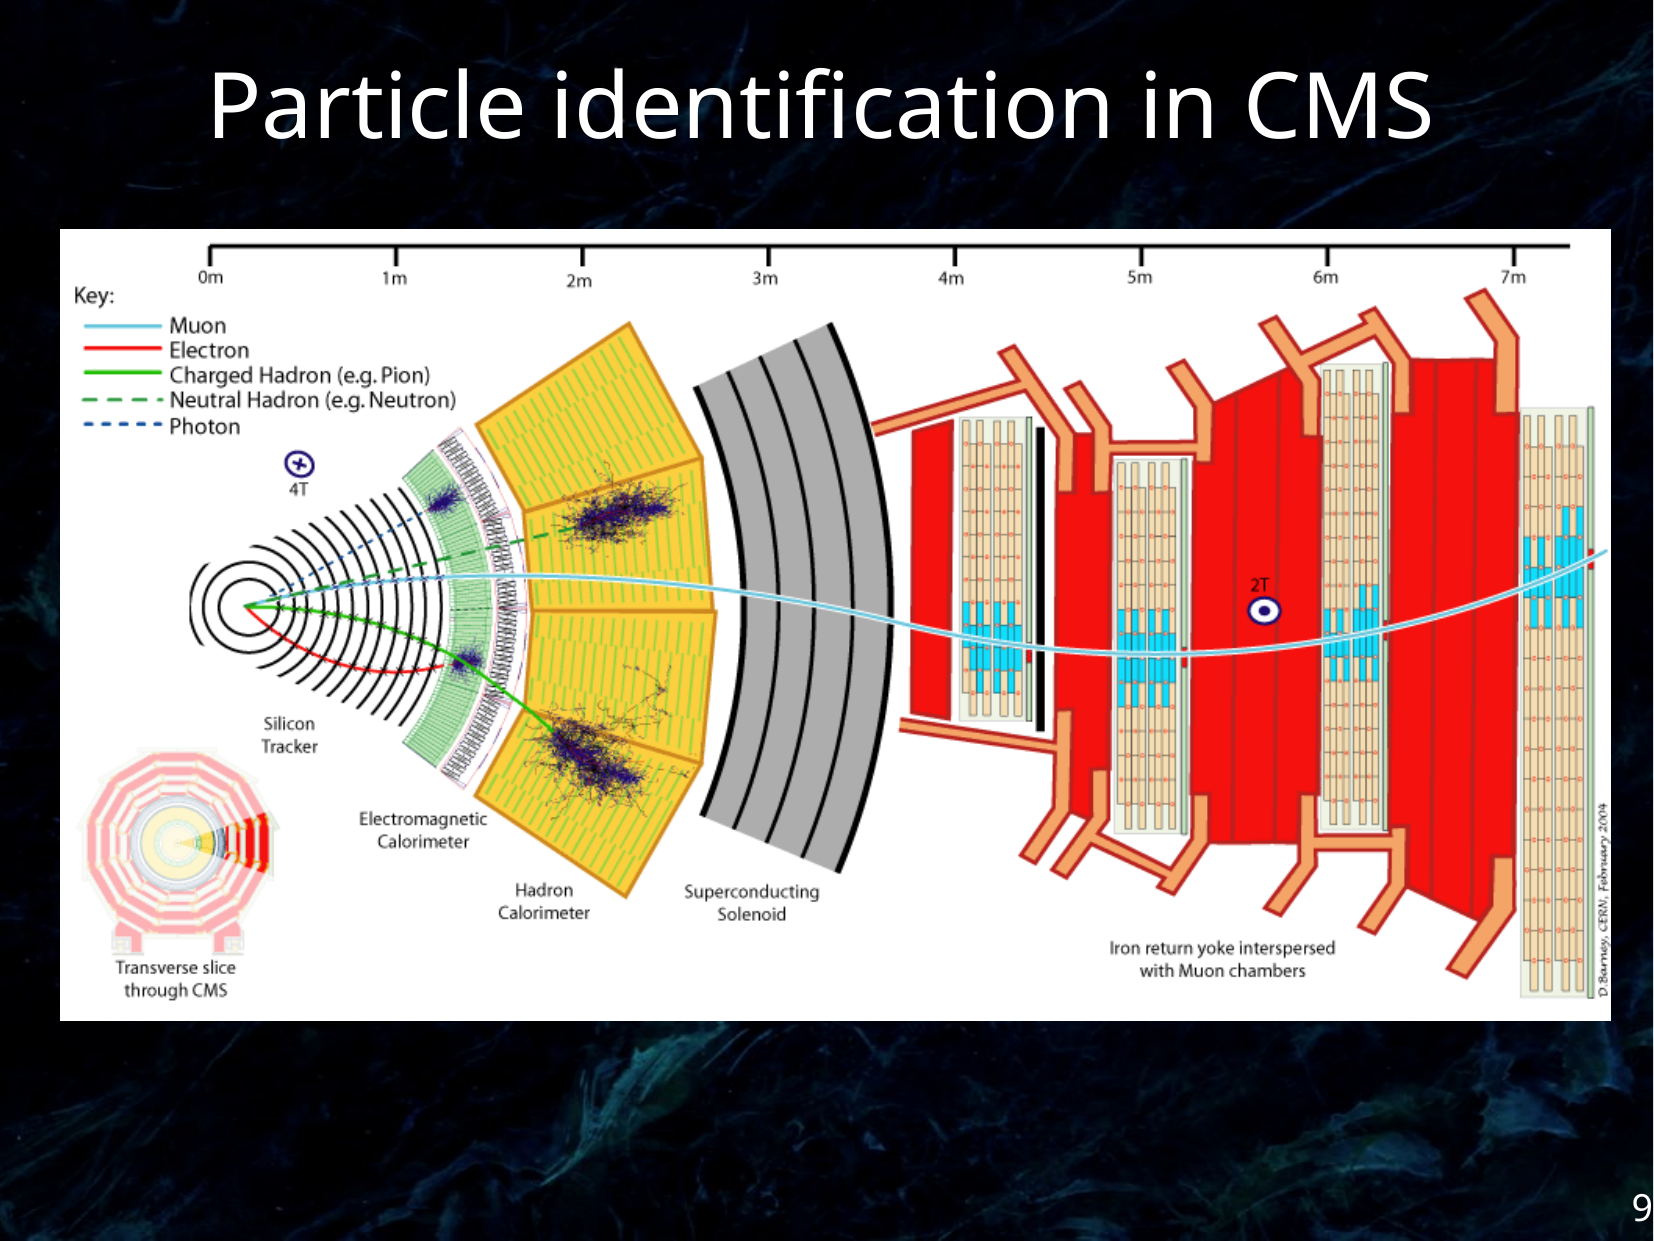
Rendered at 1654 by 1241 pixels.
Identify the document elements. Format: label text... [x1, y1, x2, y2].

picture [0, 0, 1654, 1241]
title Particle identification in CMS [77, 29, 1565, 178]
